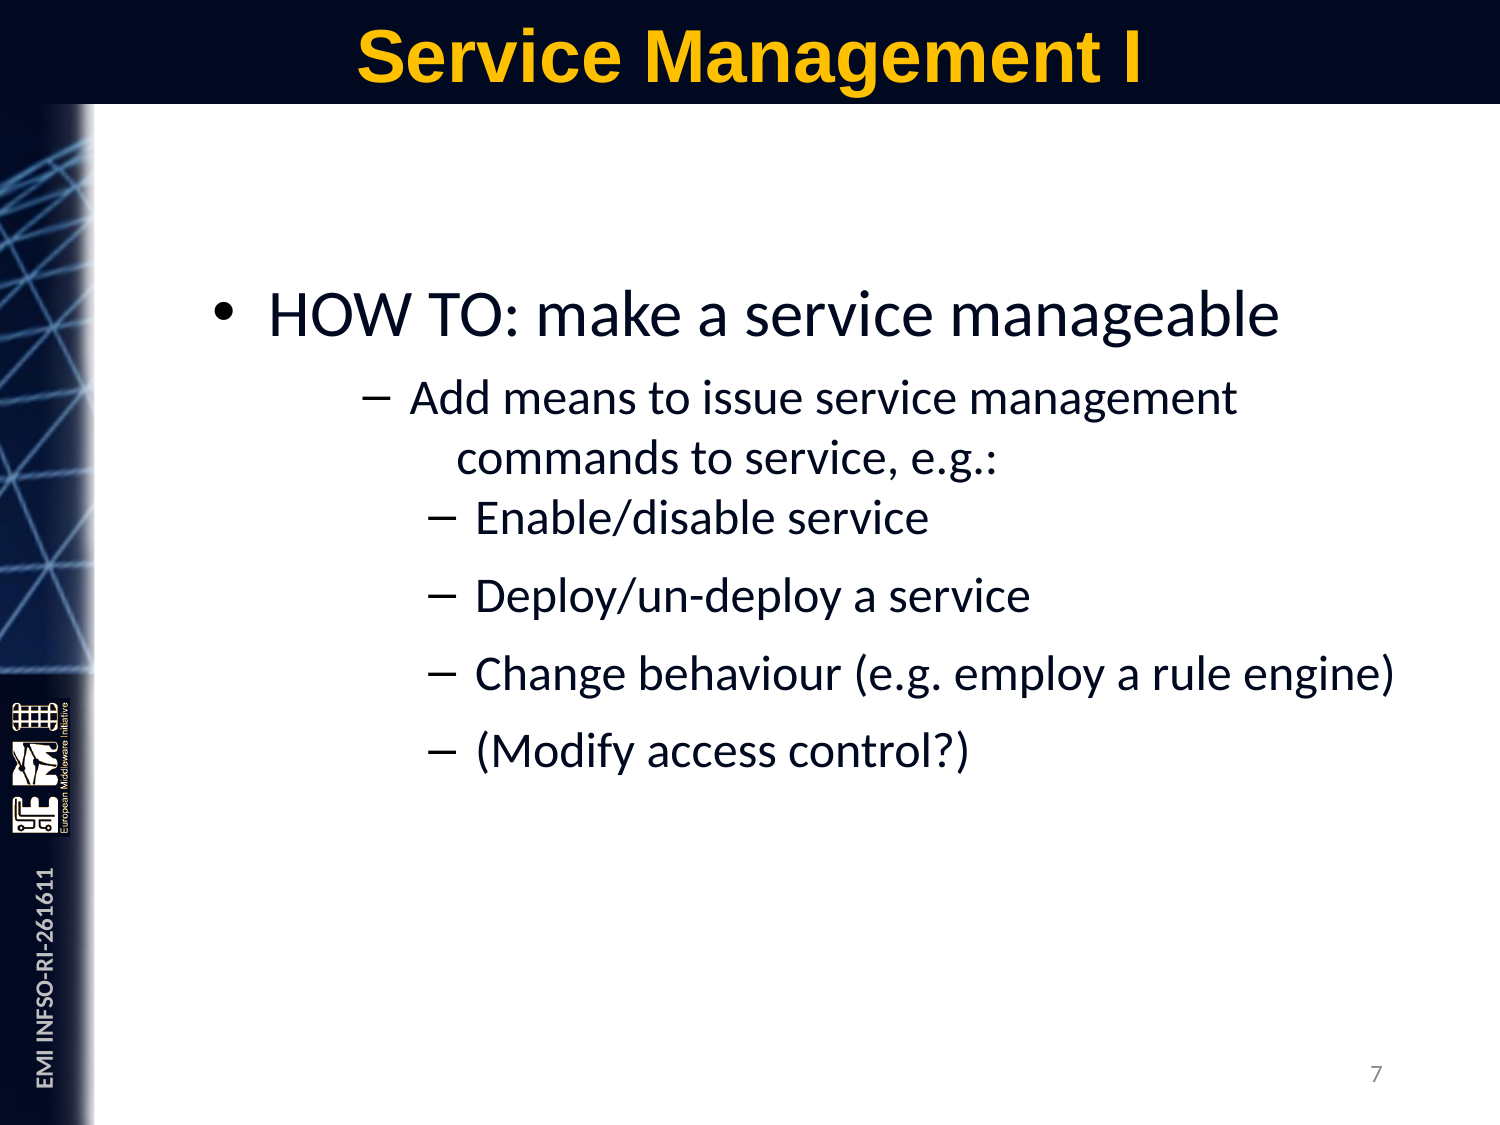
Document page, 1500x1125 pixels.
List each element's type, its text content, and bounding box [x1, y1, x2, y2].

text_box <number> [1354, 1042, 1424, 1103]
picture [0, 104, 105, 1125]
title Service Management I [0, 0, 1500, 104]
list HOW TO: make a service manageable Add means to issue service management commands to service, e.g.: Enable/disable service Deploy/un-deploy a service Change behaviour (e.g. employ a rule engine) (Modify access control?) [197, 262, 1426, 1005]
